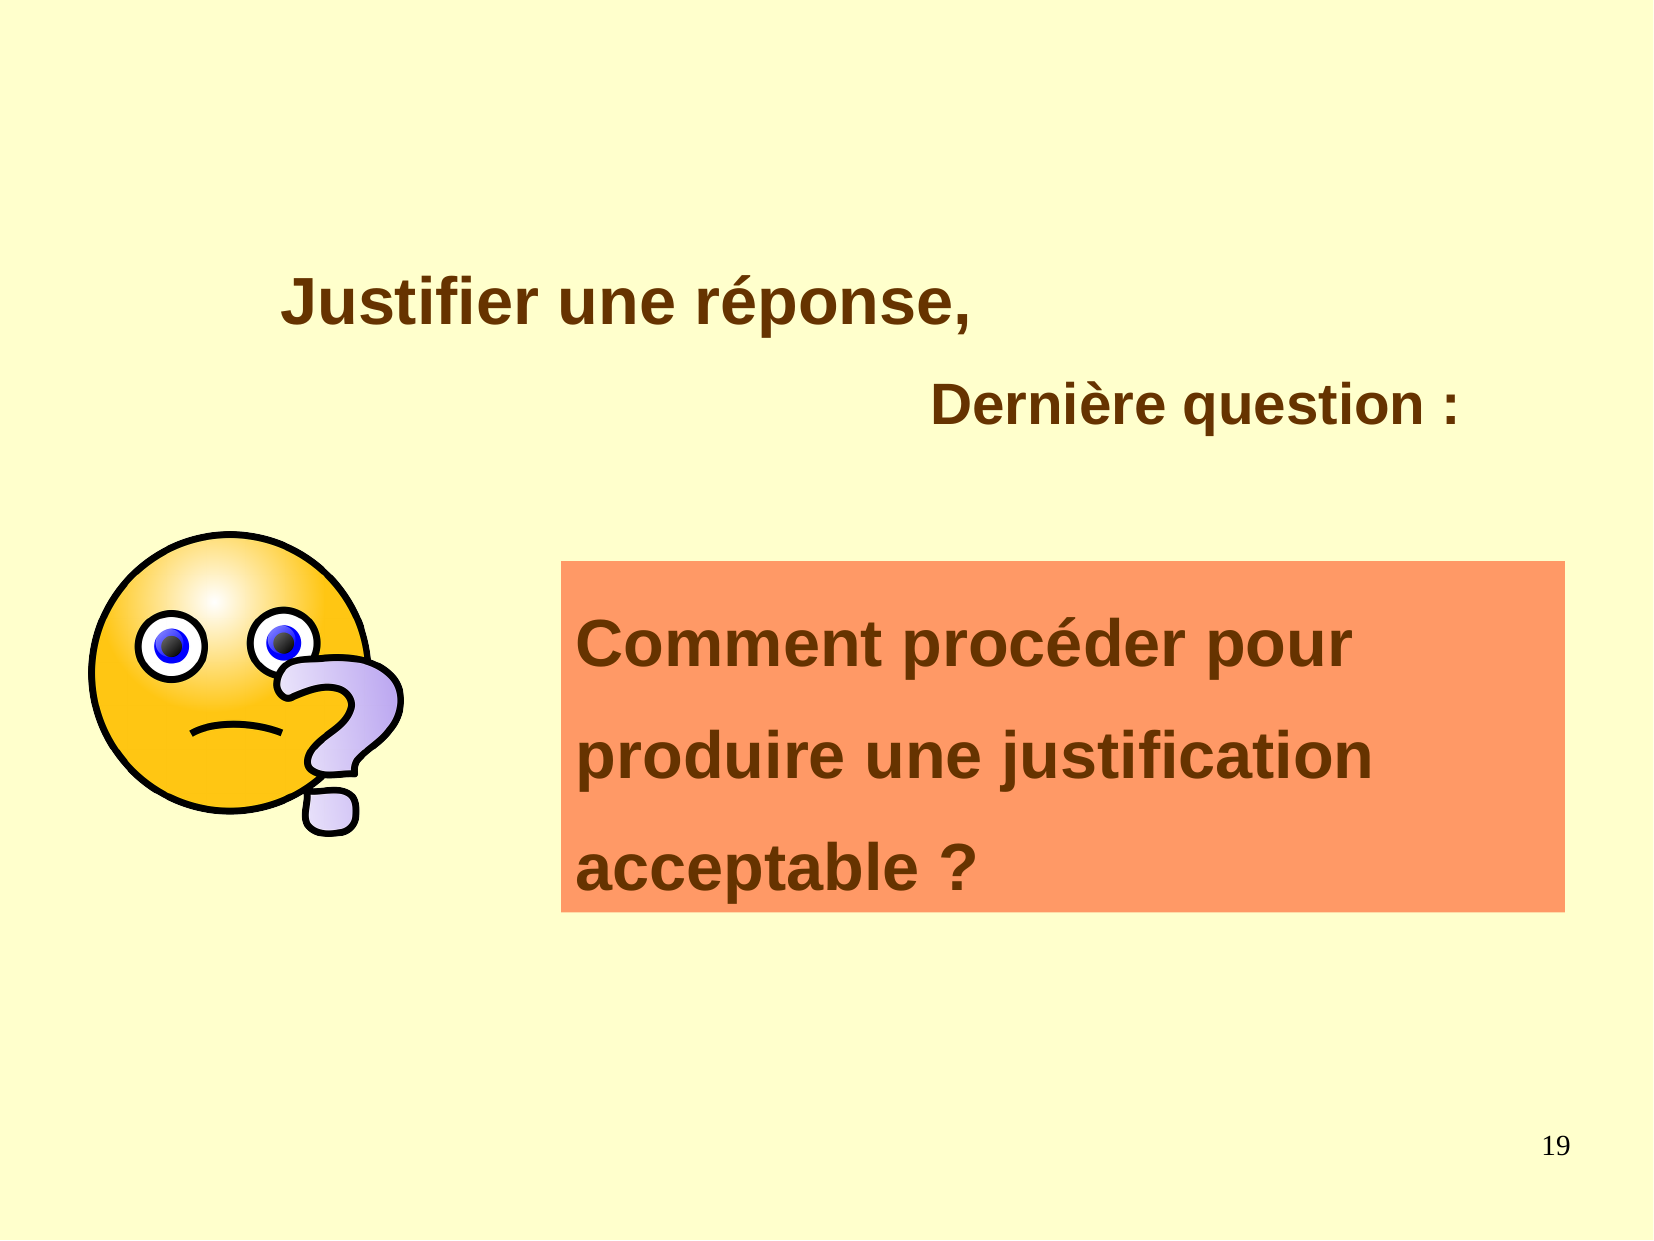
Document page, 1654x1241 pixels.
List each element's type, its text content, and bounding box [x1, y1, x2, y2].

text_box Comment procéder pour produire une justification acceptable ? [561, 561, 1565, 913]
text_box Justifier une réponse, Dernière question : [265, 219, 1477, 444]
picture [88, 531, 404, 837]
